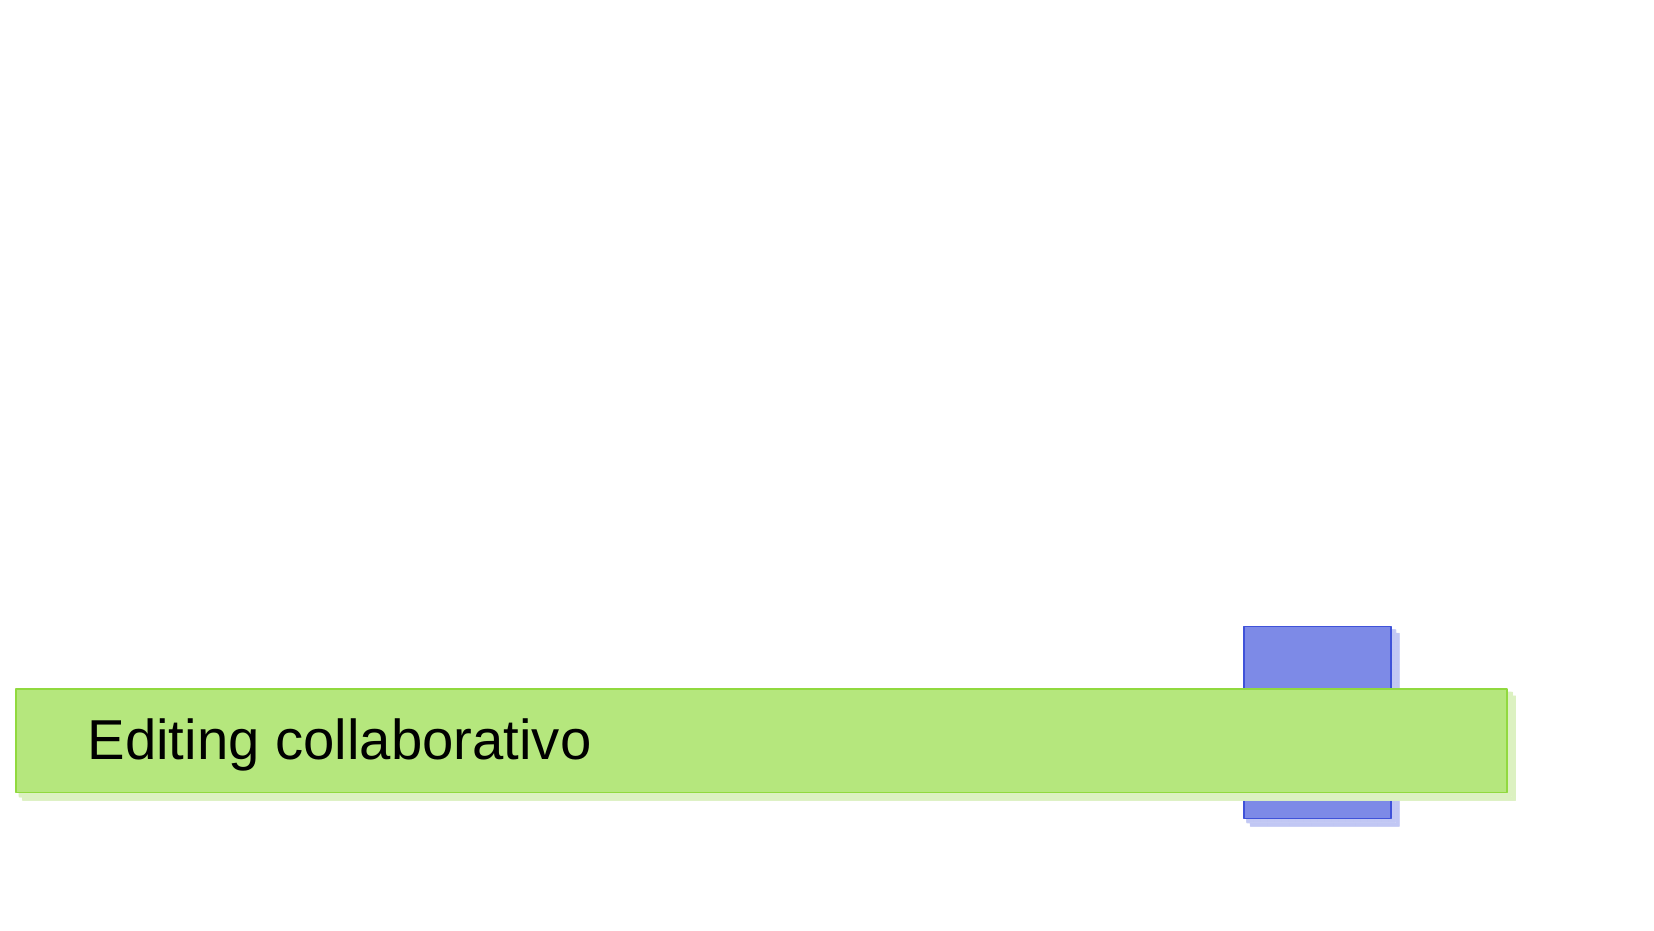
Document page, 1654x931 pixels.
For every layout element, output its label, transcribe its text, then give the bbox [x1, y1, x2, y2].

title Editing collaborativo [87, 687, 1506, 792]
text_box [1243, 797, 1392, 819]
text_box [15, 689, 1508, 793]
text_box [1243, 626, 1392, 687]
